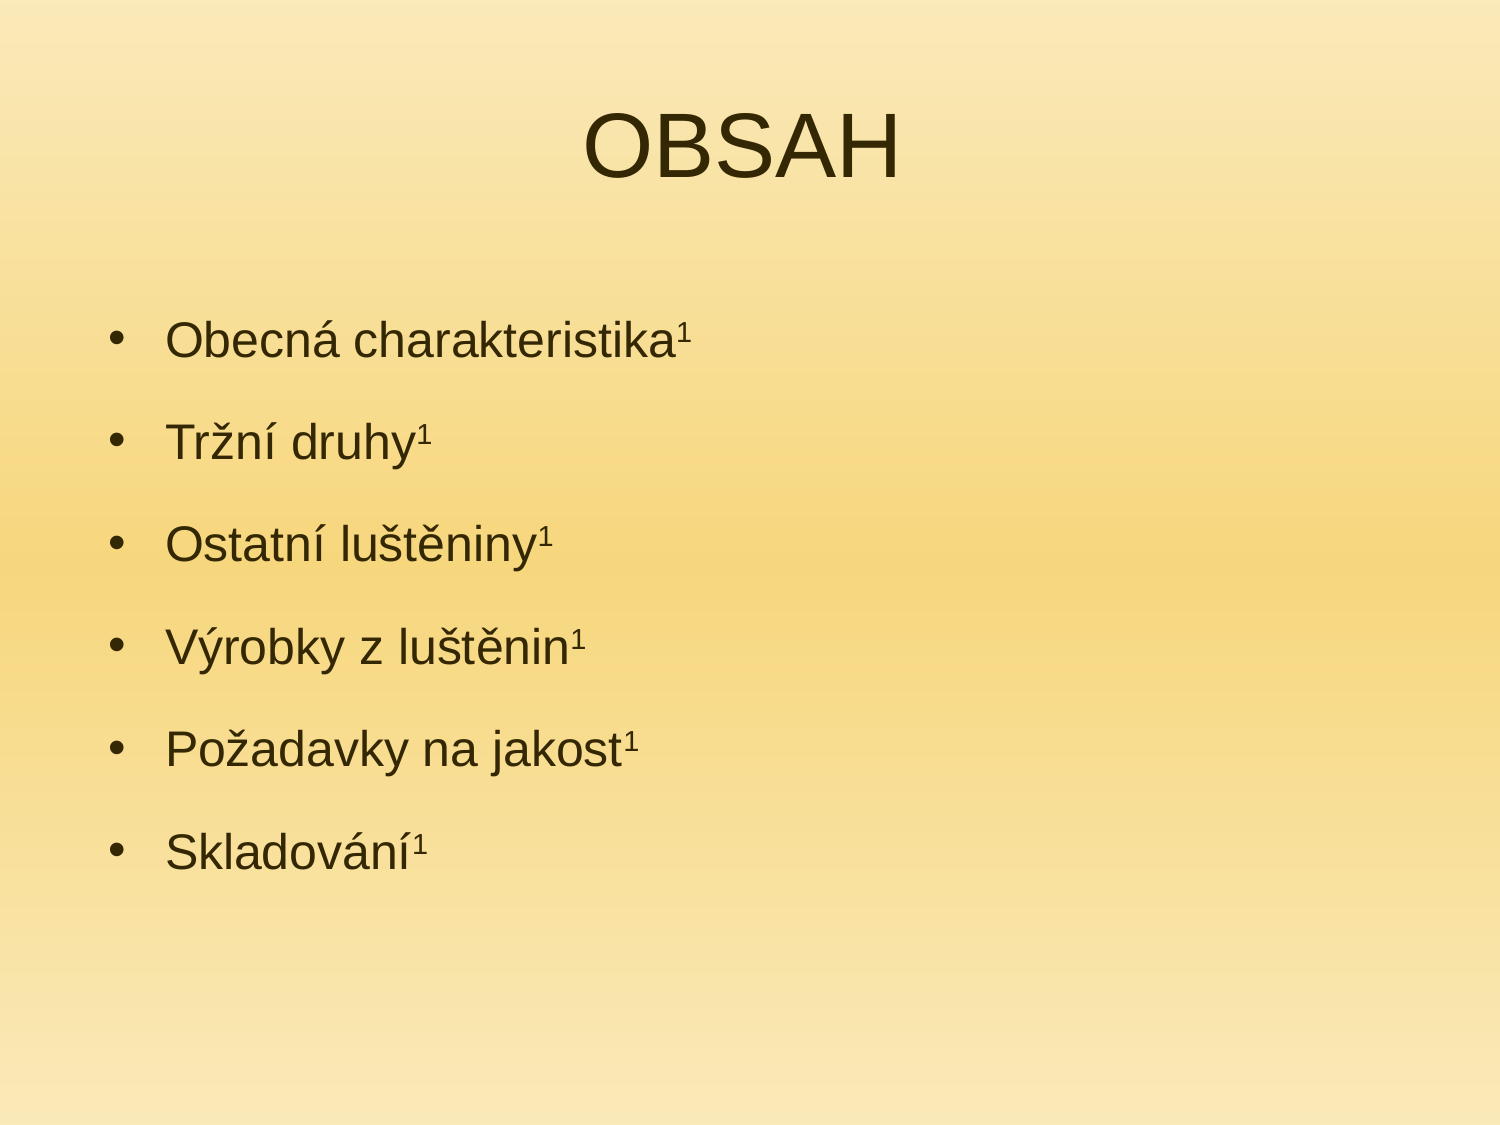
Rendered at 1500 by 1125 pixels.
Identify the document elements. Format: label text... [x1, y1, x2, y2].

title OBSAH [105, 58, 1381, 223]
list Obecná charakteristika1 Tržní druhy1 Ostatní luštěniny1 Výrobky z luštěnin1 Požadavky na jakost1 Skladování1 [93, 269, 1369, 1081]
